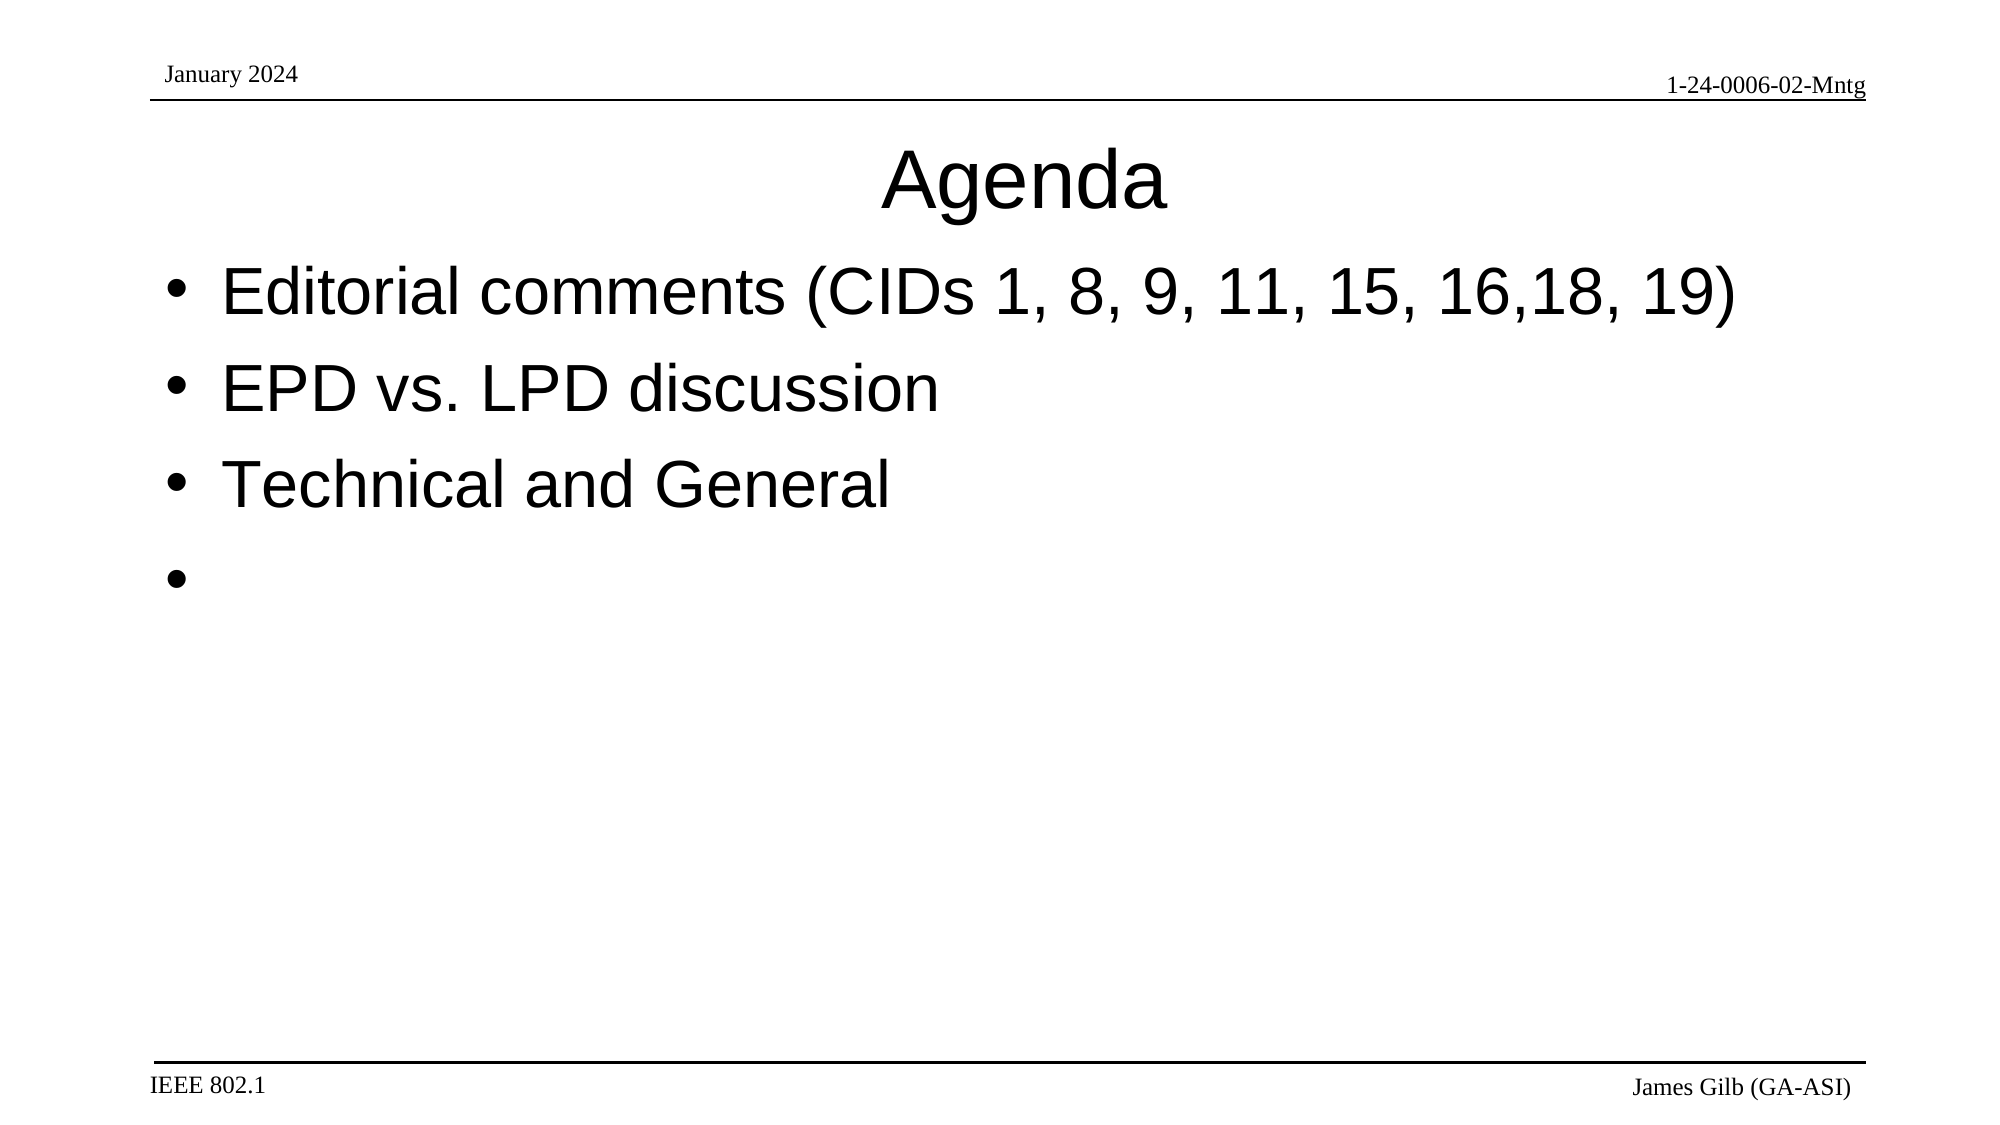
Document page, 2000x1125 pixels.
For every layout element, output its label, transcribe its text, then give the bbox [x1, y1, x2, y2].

title Agenda [149, 112, 1900, 238]
list Editorial comments (CIDs 1, 8, 9, 11, 15, 16,18, 19) EPD vs. LPD discussion Technical and General [149, 239, 1900, 1051]
